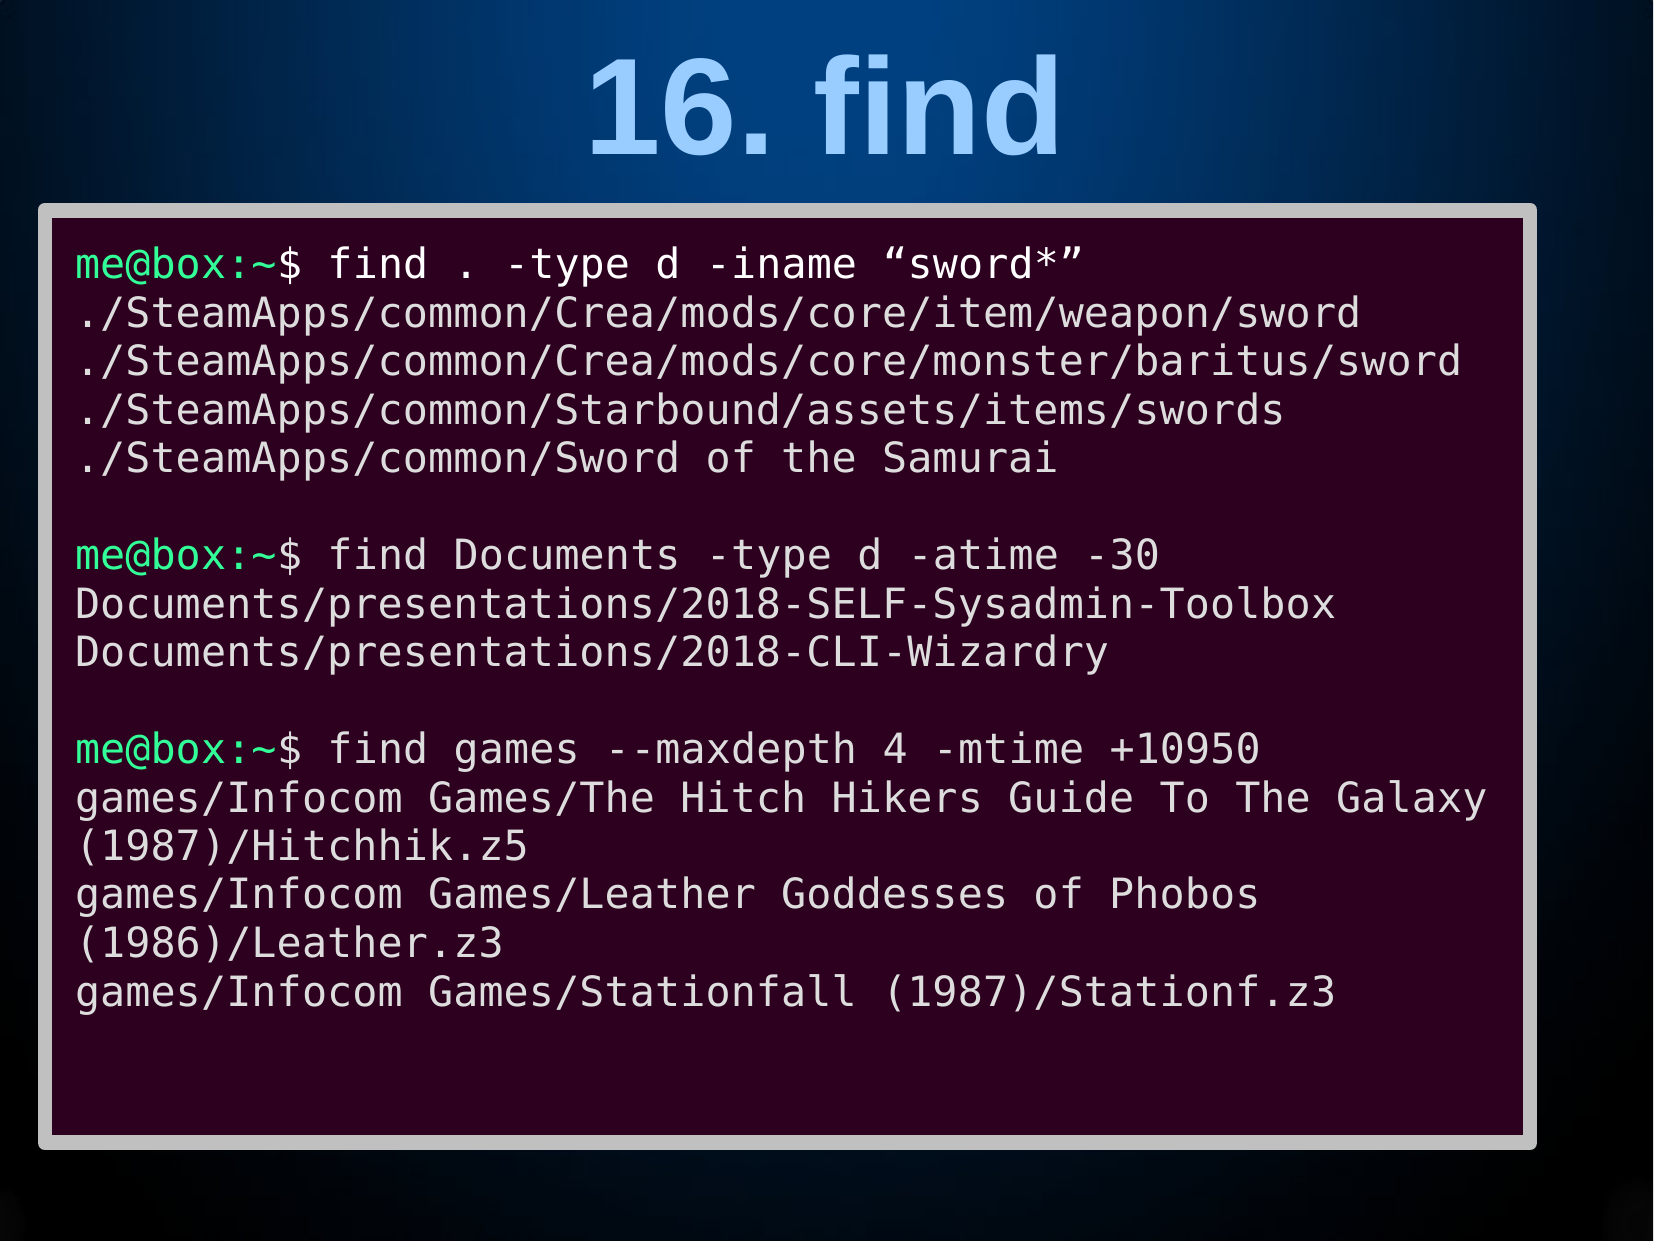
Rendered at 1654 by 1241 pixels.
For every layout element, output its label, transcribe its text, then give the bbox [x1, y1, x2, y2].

picture [0, 0, 1654, 1241]
title 16. find [0, 2, 1651, 211]
list me@box:~$ find . -type d -iname “sword*” ./SteamApps/common/Crea/mods/core/item/weapon/sword ./SteamApps/common/Crea/mods/core/monster/baritus/sword ./SteamApps/common/Starbound/assets/items/swords ./SteamApps/common/Sword of the Samurai me@box:~$ find Documents -type d -atime -30 Documents/presentations/2018-SELF-Sysadmin-Toolbox Documents/presentations/2018-CLI-Wizardry me@box:~$ find games --maxdepth 4 -mtime +10950 games/Infocom Games/The Hitch Hikers Guide To The Galaxy (1987)/Hitchhik.z5 games/Infocom Games/Leather Goddesses of Phobos (1986)/Leather.z3 games/Infocom Games/Stationfall (1987)/Stationf.z3 [45, 210, 1531, 1143]
